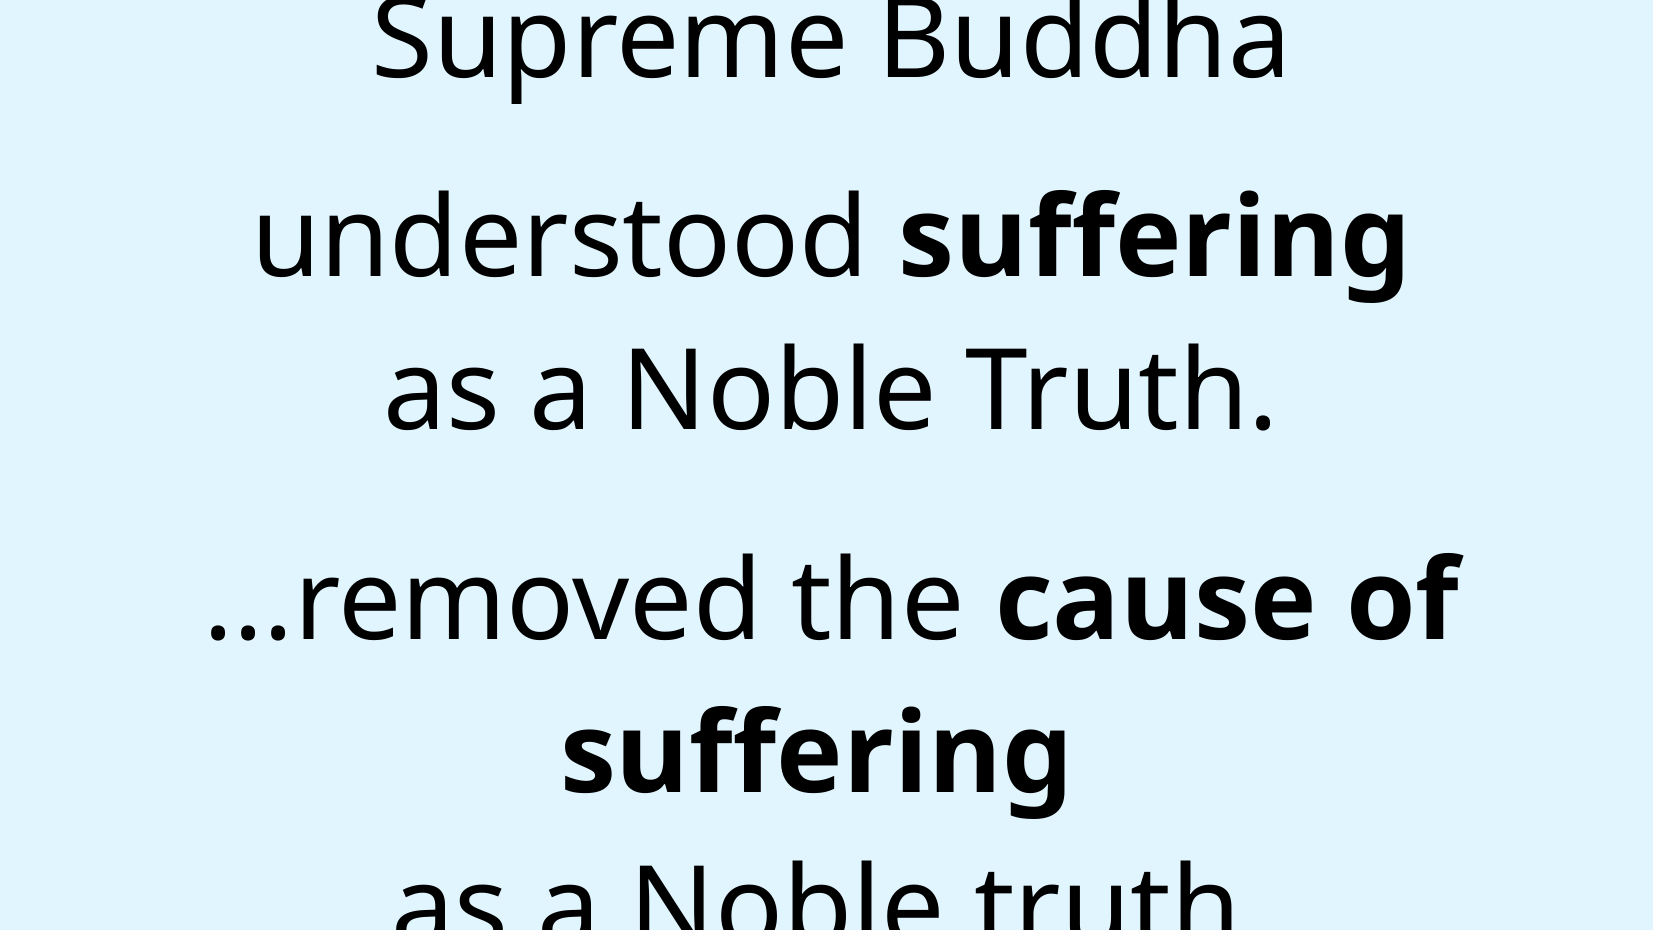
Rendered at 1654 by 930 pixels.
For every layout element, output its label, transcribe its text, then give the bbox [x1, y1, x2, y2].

subtitle Supreme Buddha understood suffering as a Noble Truth. ...removed the cause of suffering as a Noble truth. [45, 1, 1618, 930]
